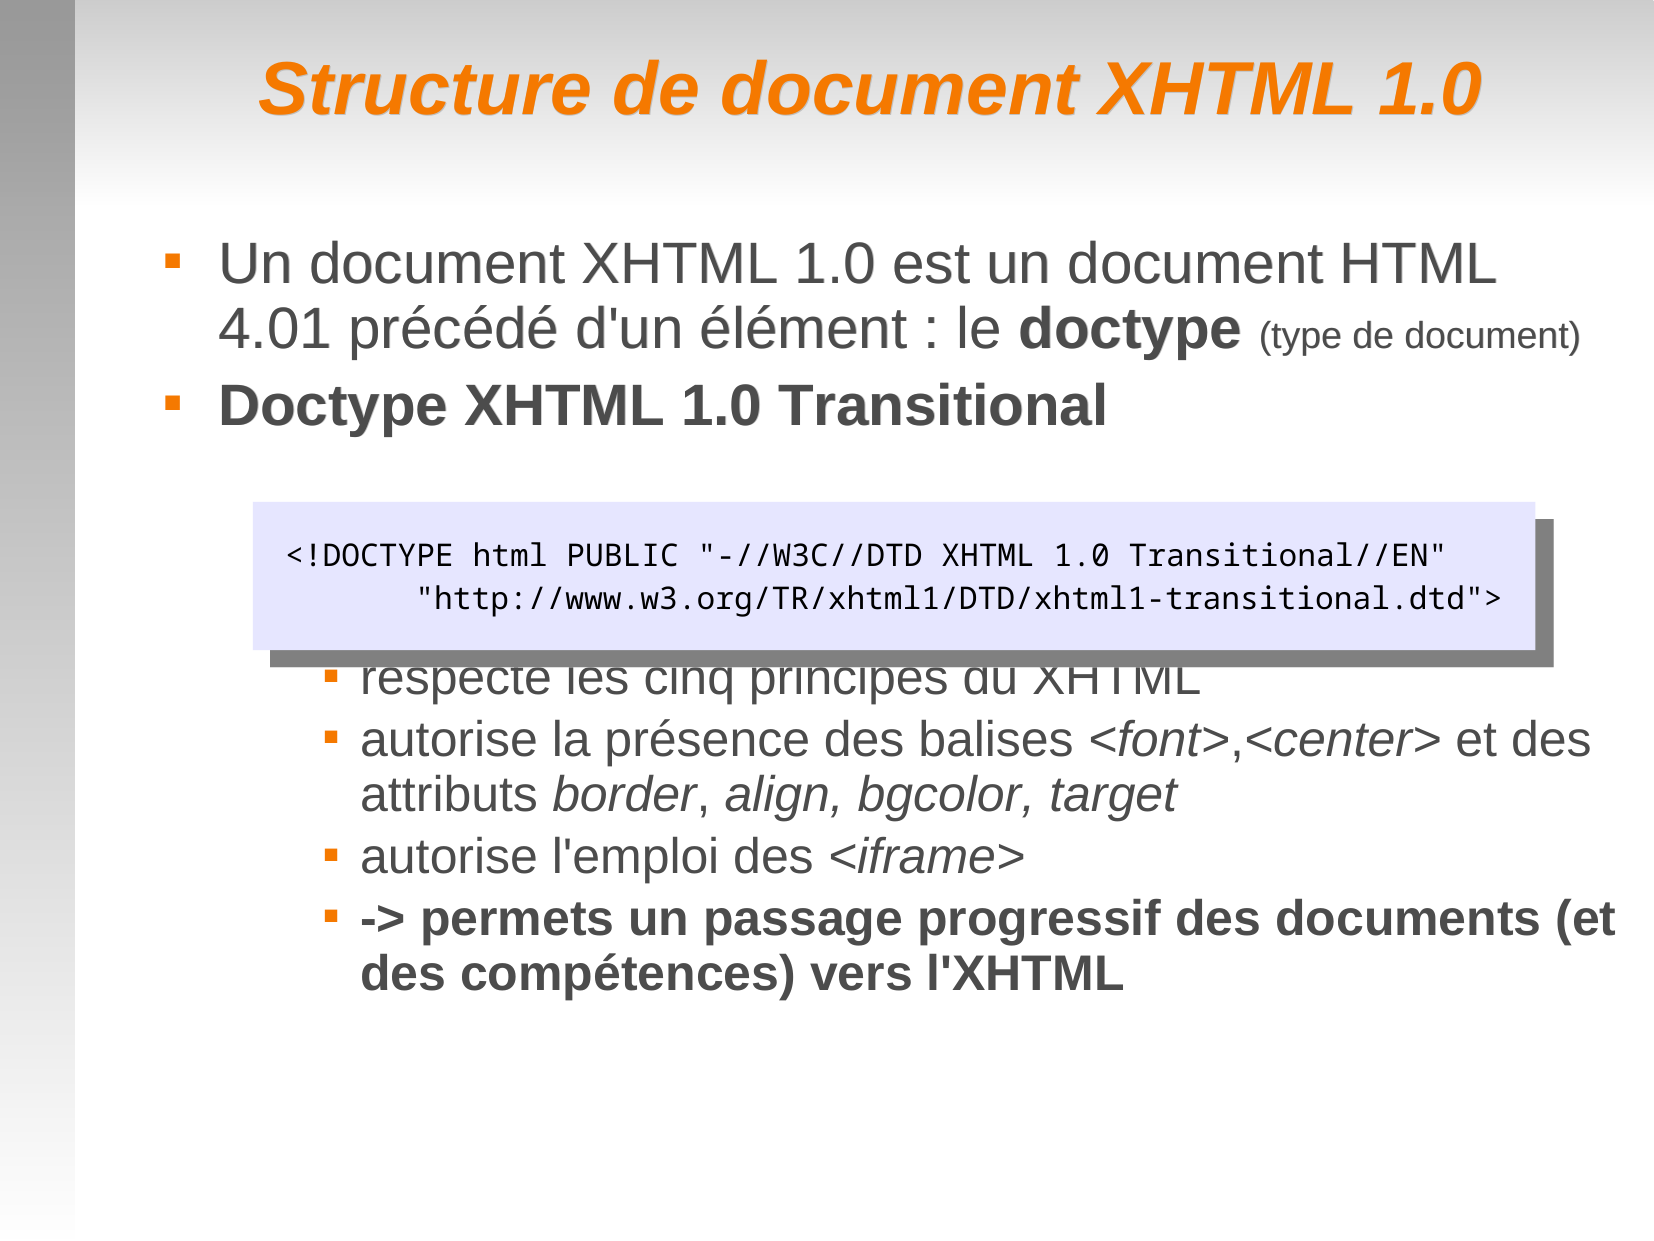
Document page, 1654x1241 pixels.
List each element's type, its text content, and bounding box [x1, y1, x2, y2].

list Un document XHTML 1.0 est un document HTML 4.01 précédé d'un élément : le doctype (type de document) Doctype XHTML 1.0 Transitional respecte les cinq principes du XHTML autorise la présence des balises <font>,<center> et des attributs border, align, bgcolor, target autorise l'emploi des <iframe> -> permets un passage progressif des documents (et des compétences) vers l'XHTML [147, 230, 1625, 1190]
title Structure de document XHTML 1.0 [88, 0, 1654, 178]
text_box <!DOCTYPE html PUBLIC "-//W3C//DTD XHTML 1.0 Transitional//EN" "http://www.w3.org/TR/xhtml1/DTD/xhtml1-transitional.dtd"> [252, 501, 1536, 638]
